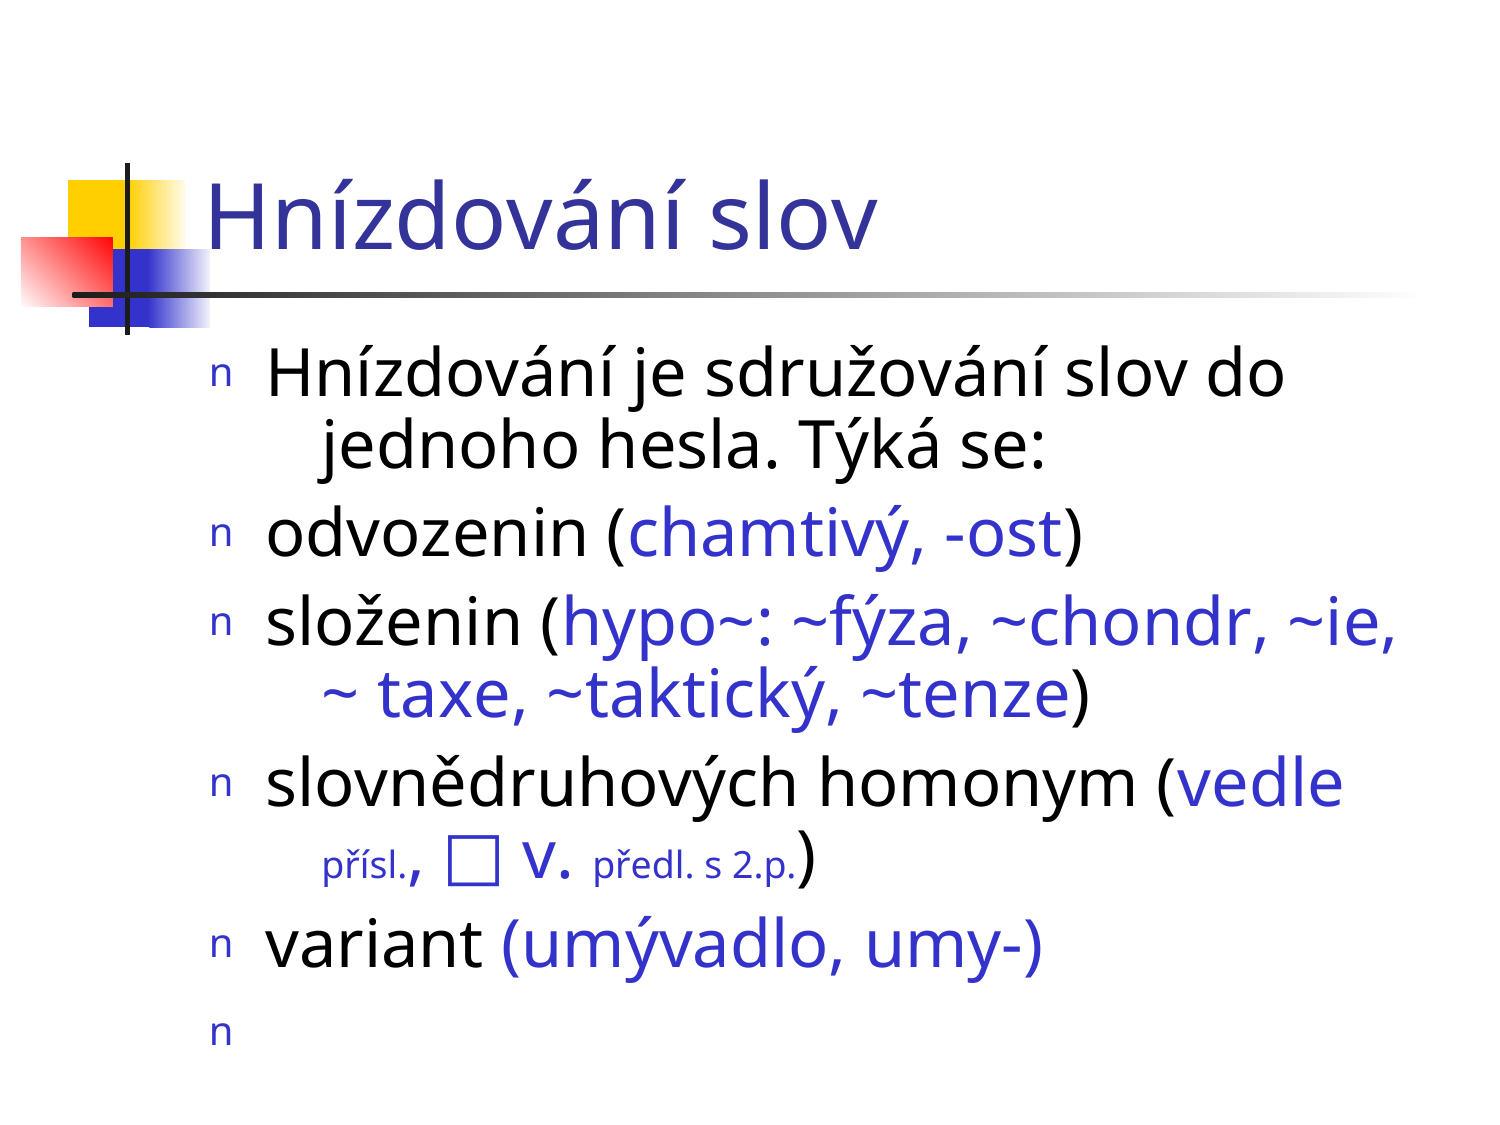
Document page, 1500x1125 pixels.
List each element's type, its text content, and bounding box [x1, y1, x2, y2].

title Hnízdování slov [188, 35, 1468, 275]
list Hnízdování je sdružování slov do jednoho hesla. Týká se: odvozenin (chamtivý, -ost) složenin (hypo~: ~fýza, ~chondr, ~ie, ~ taxe, ~taktický, ~tenze) slovnědruhových homonym (vedle přísl., □ v. předl. s 2.p.) variant (umývadlo, umy-) [193, 331, 1469, 1007]
